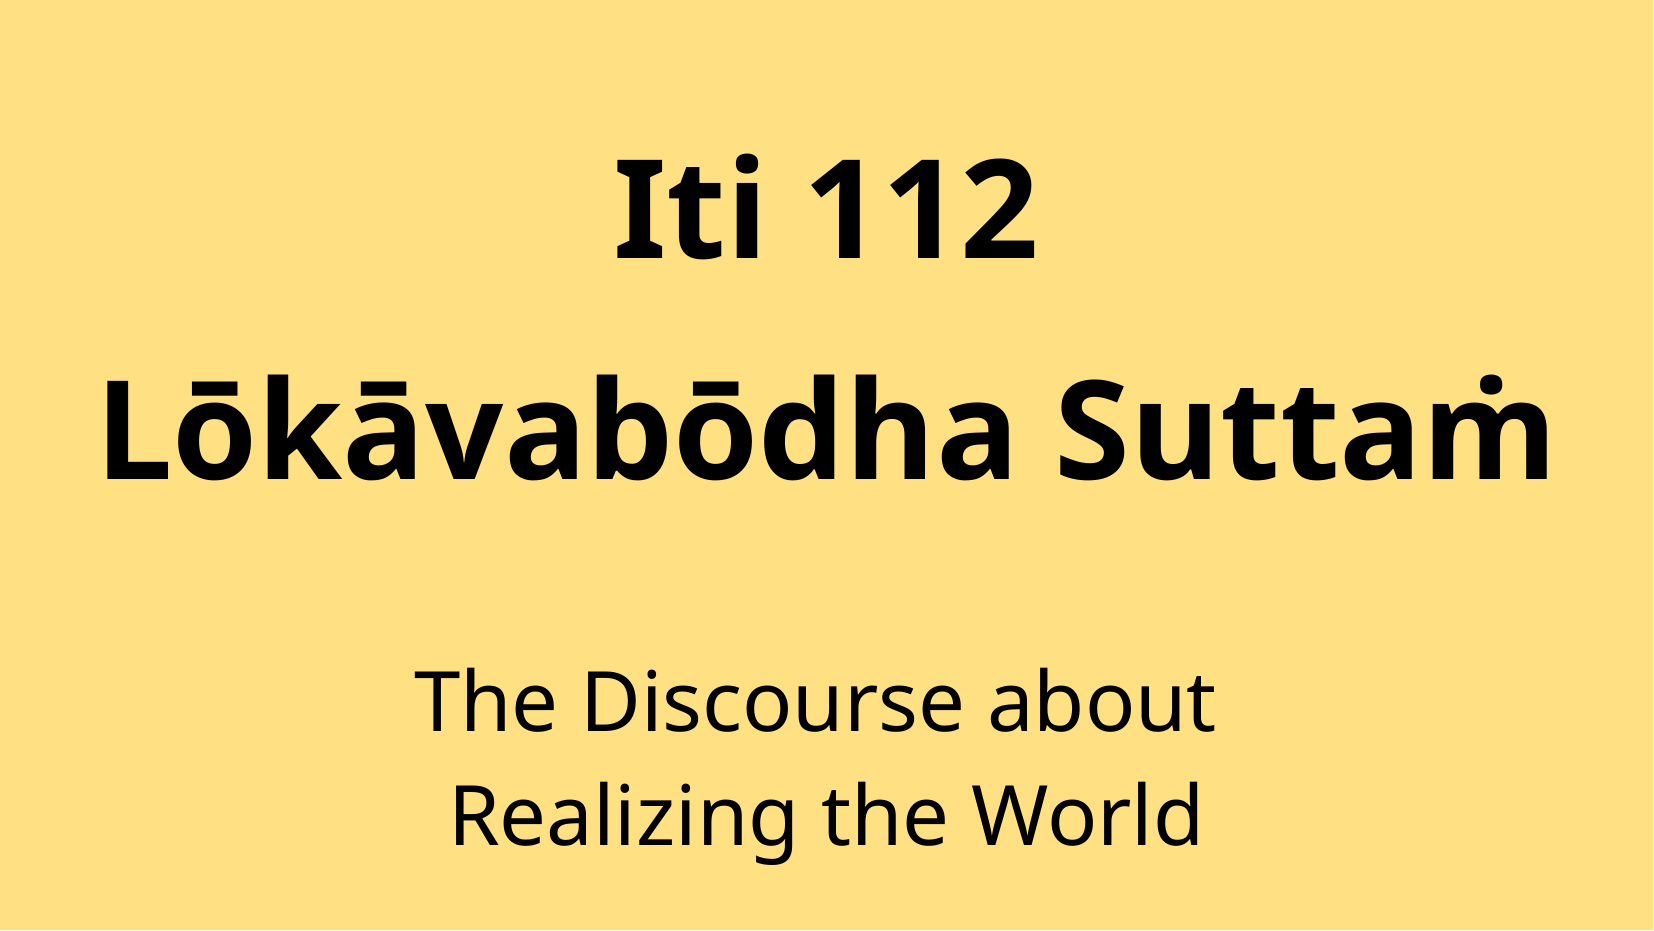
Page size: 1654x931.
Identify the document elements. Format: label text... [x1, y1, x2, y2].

subtitle Iti 112 Lōkāvabōdha Suttaṁ The Discourse about Realizing the World [82, 151, 1571, 824]
